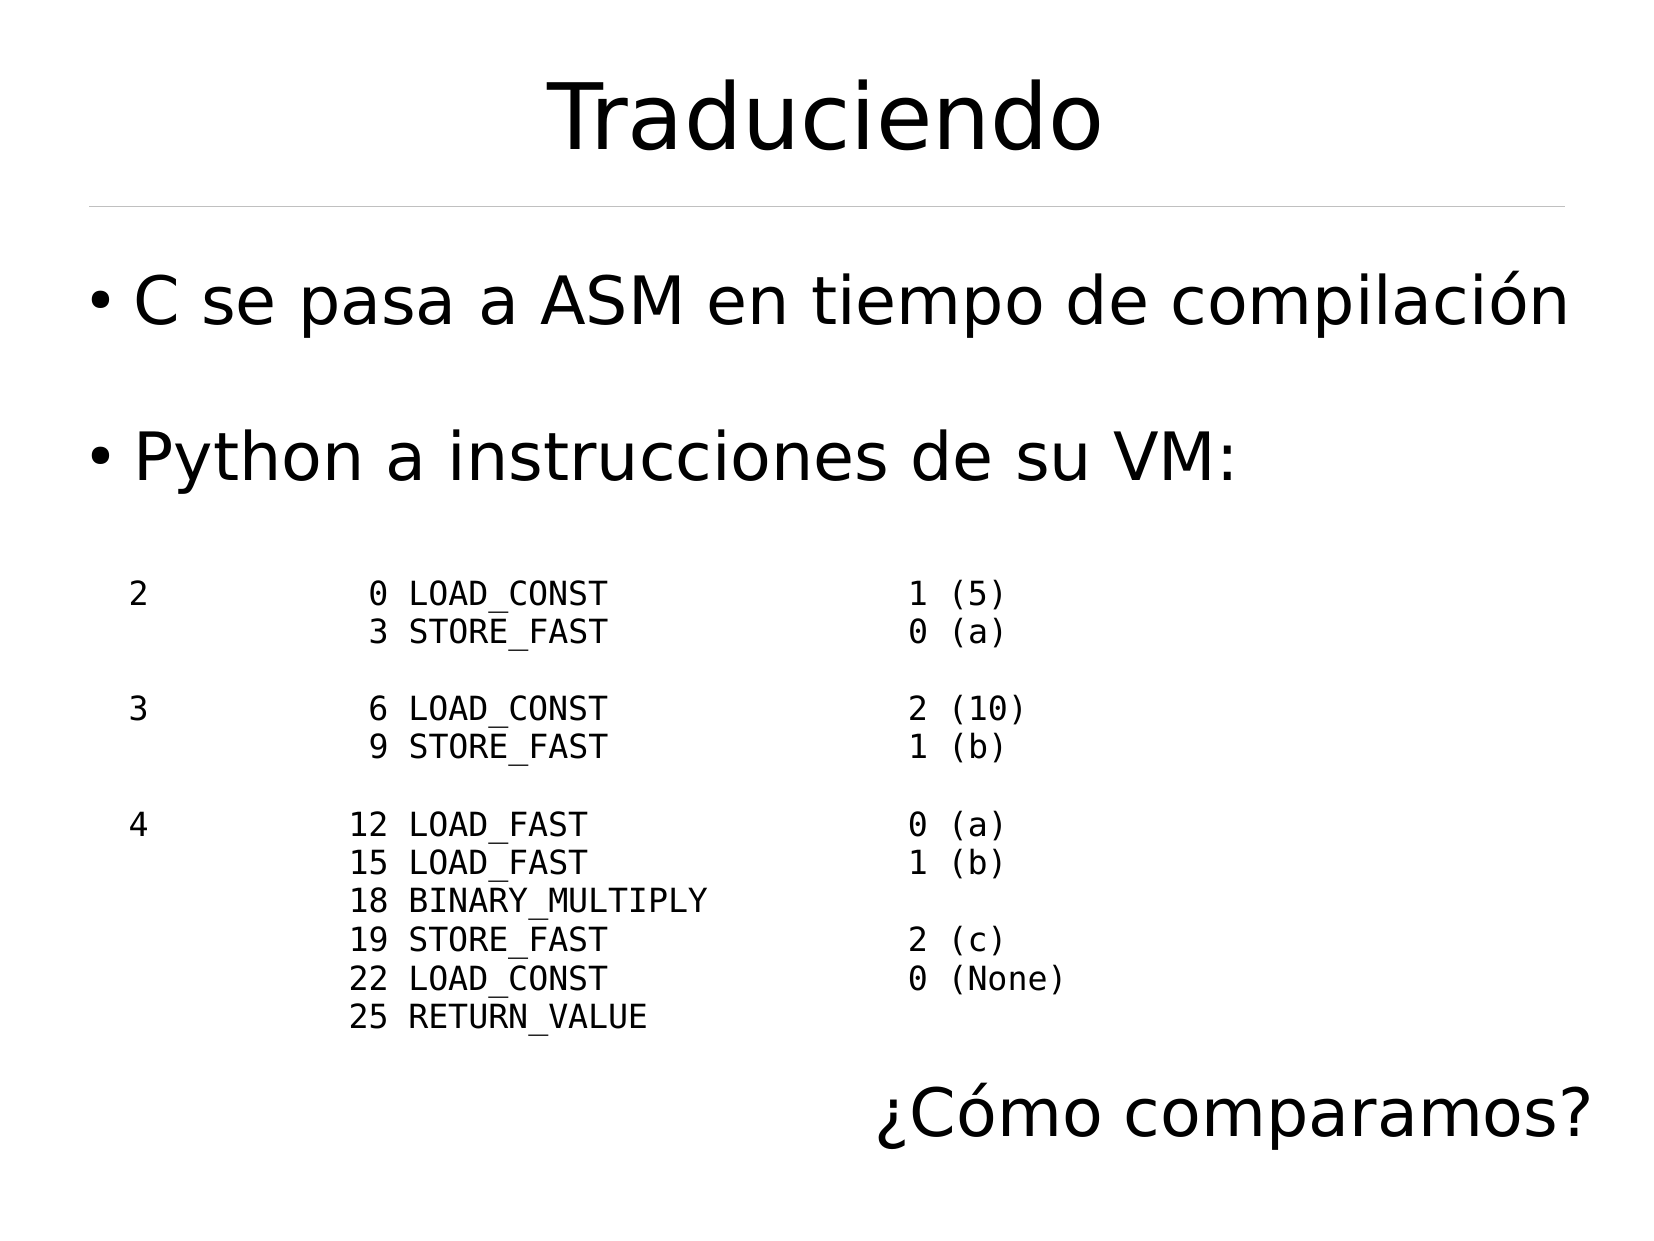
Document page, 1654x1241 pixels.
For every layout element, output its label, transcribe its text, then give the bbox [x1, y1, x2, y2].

title Traduciendo [88, 29, 1565, 204]
text_box C se pasa a ASM en tiempo de compilación Python a instrucciones de su VM: 2 0 LOAD_CONST 1 (5) 3 STORE_FAST 0 (a) 3 6 LOAD_CONST 2 (10) 9 STORE_FAST 1 (b) 4 12 LOAD_FAST 0 (a) 15 LOAD_FAST 1 (b) 18 BINARY_MULTIPLY 19 STORE_FAST 2 (c) 22 LOAD_CONST 0 (None) 25 RETURN_VALUE ¿Cómo comparamos? [88, 204, 1595, 1211]
